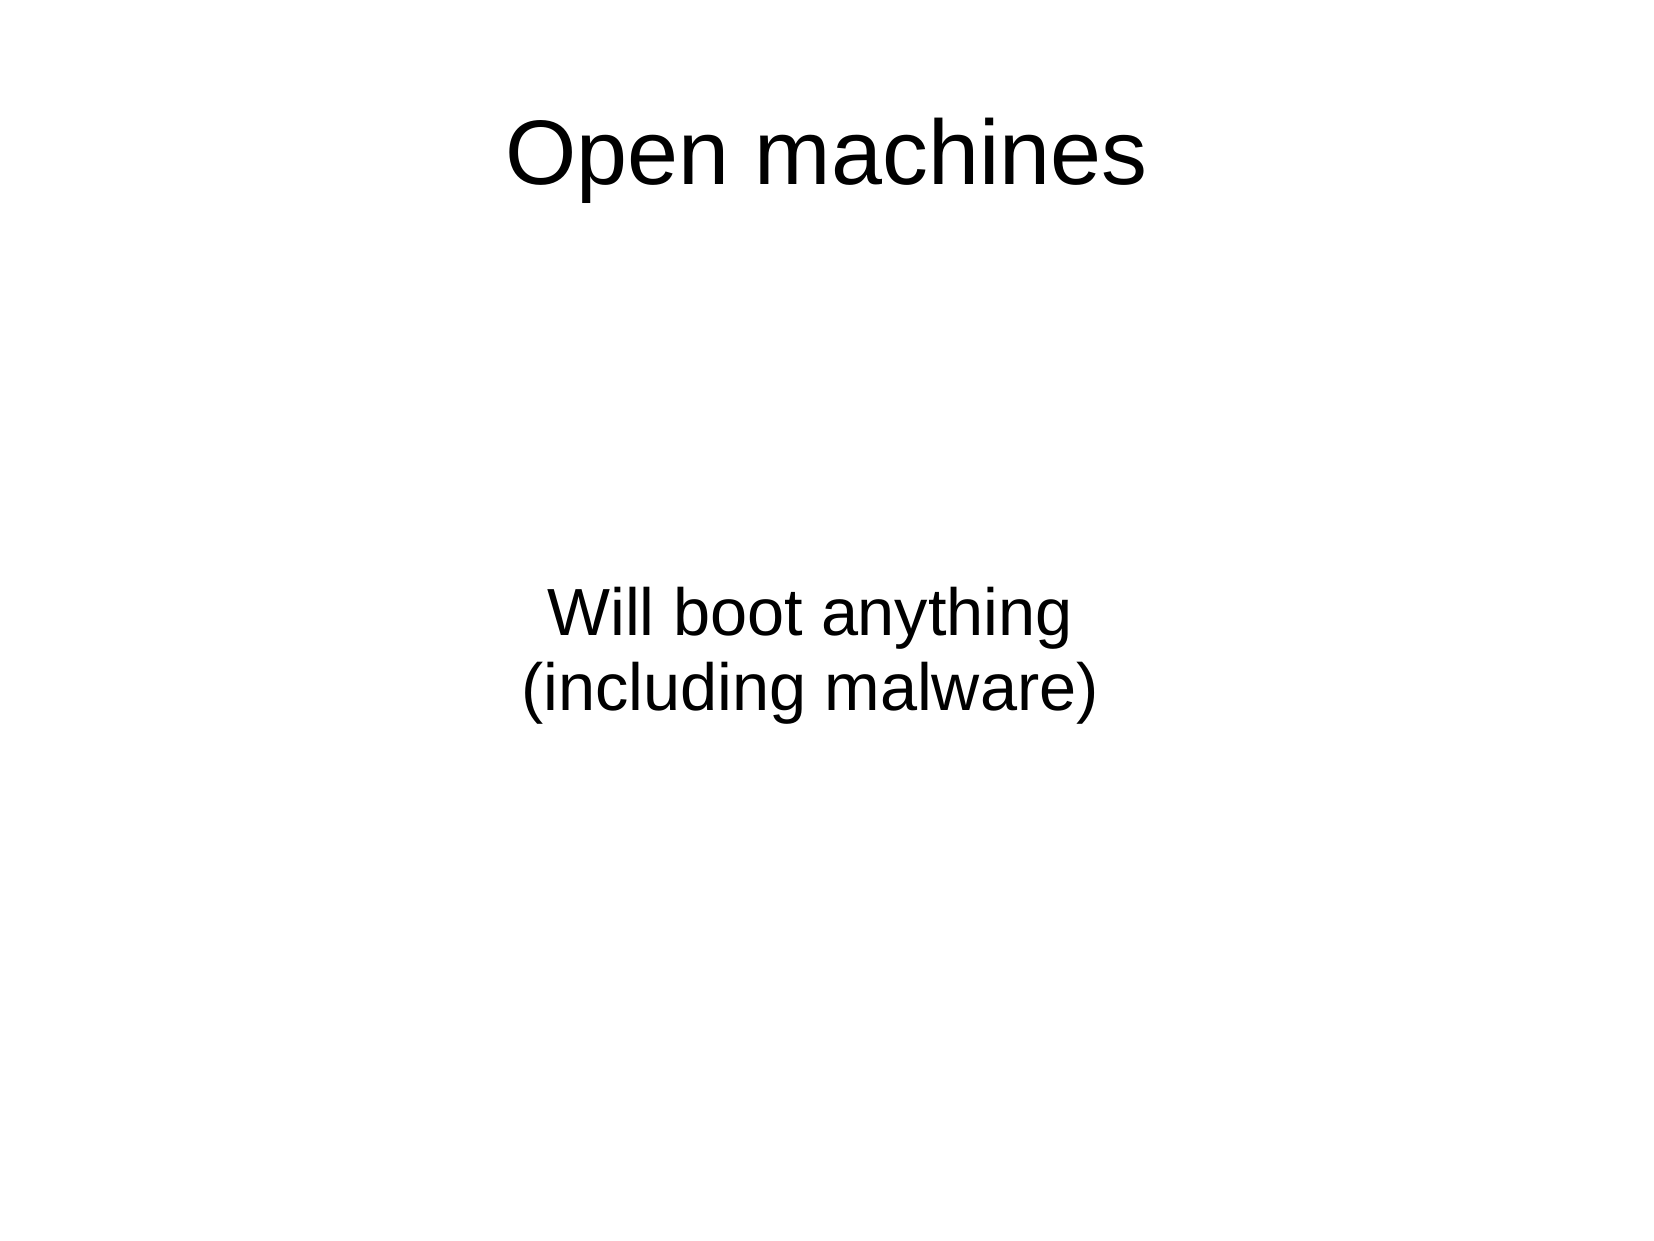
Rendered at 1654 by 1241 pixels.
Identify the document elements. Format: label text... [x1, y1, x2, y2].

subtitle Will boot anything (including malware) [82, 290, 1538, 1010]
title Open machines [82, 49, 1571, 257]
